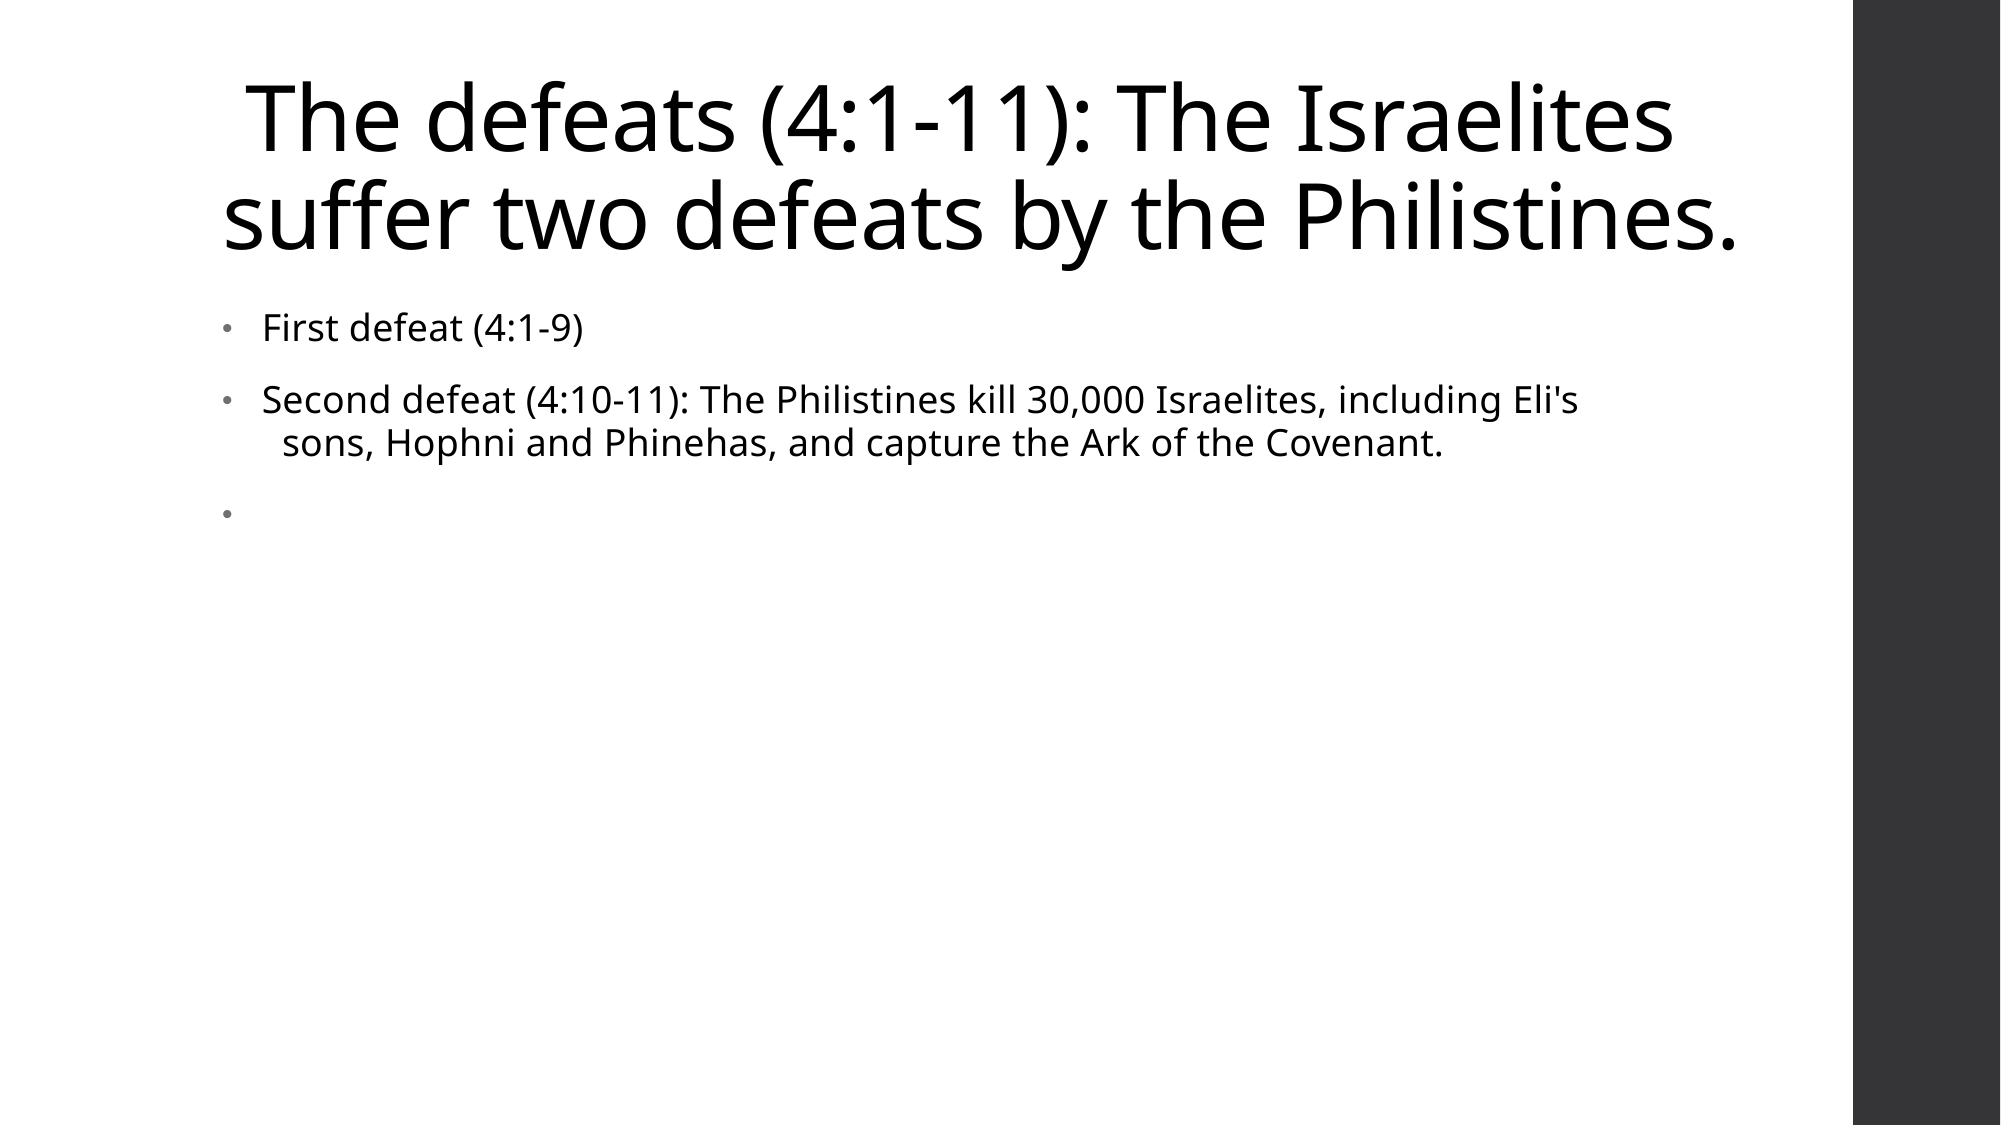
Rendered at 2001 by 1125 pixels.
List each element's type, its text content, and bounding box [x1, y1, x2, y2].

list First defeat (4:1-9) Second defeat (4:10-11): The Philistines kill 30,000 Israelites, including Eli's sons, Hophni and Phinehas, and capture the Ark of the Covenant. [206, 299, 1617, 1014]
title The defeats (4:1-11): The Israelites suffer two defeats by the Philistines. [206, 60, 1797, 278]
